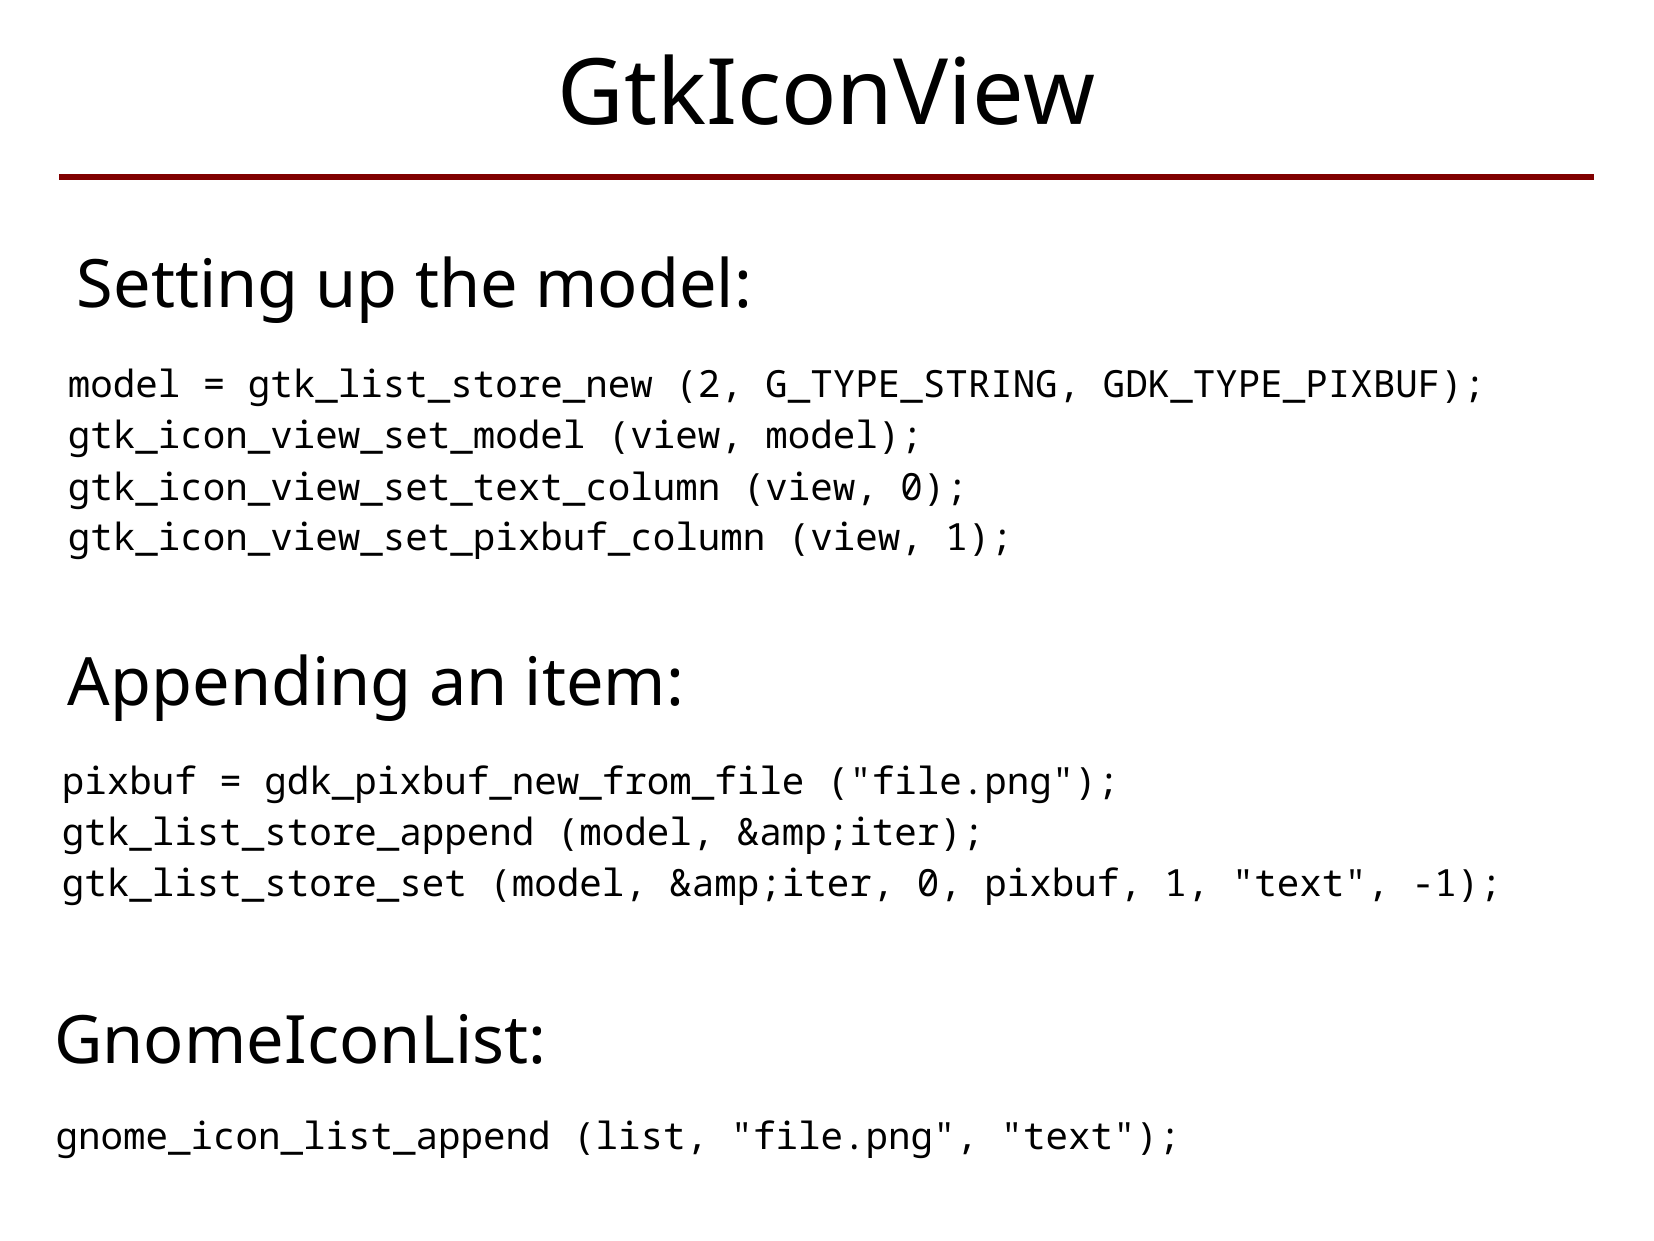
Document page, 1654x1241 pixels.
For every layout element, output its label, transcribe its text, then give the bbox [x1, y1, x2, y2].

title GtkIconView [59, 0, 1595, 178]
list Setting up the model: [59, 236, 1595, 336]
text_box Appending an item: [67, 634, 1198, 715]
text_box model = gtk_list_store_new (2, G_TYPE_STRING, GDK_TYPE_PIXBUF); gtk_icon_view_set_model (view, model); gtk_icon_view_set_text_column (view, 0); gtk_icon_view_set_pixbuf_column (view, 1); [67, 357, 1486, 549]
text_box gnome_icon_list_append (list, "file.png", "text"); [55, 1109, 1181, 1176]
text_box GnomeIconList: [54, 991, 856, 1073]
text_box pixbuf = gdk_pixbuf_new_from_file ("file.png"); gtk_list_store_append (model, &amp;iter); gtk_list_store_set (model, &amp;iter, 0, pixbuf, 1, "text", -1); [61, 754, 1552, 929]
